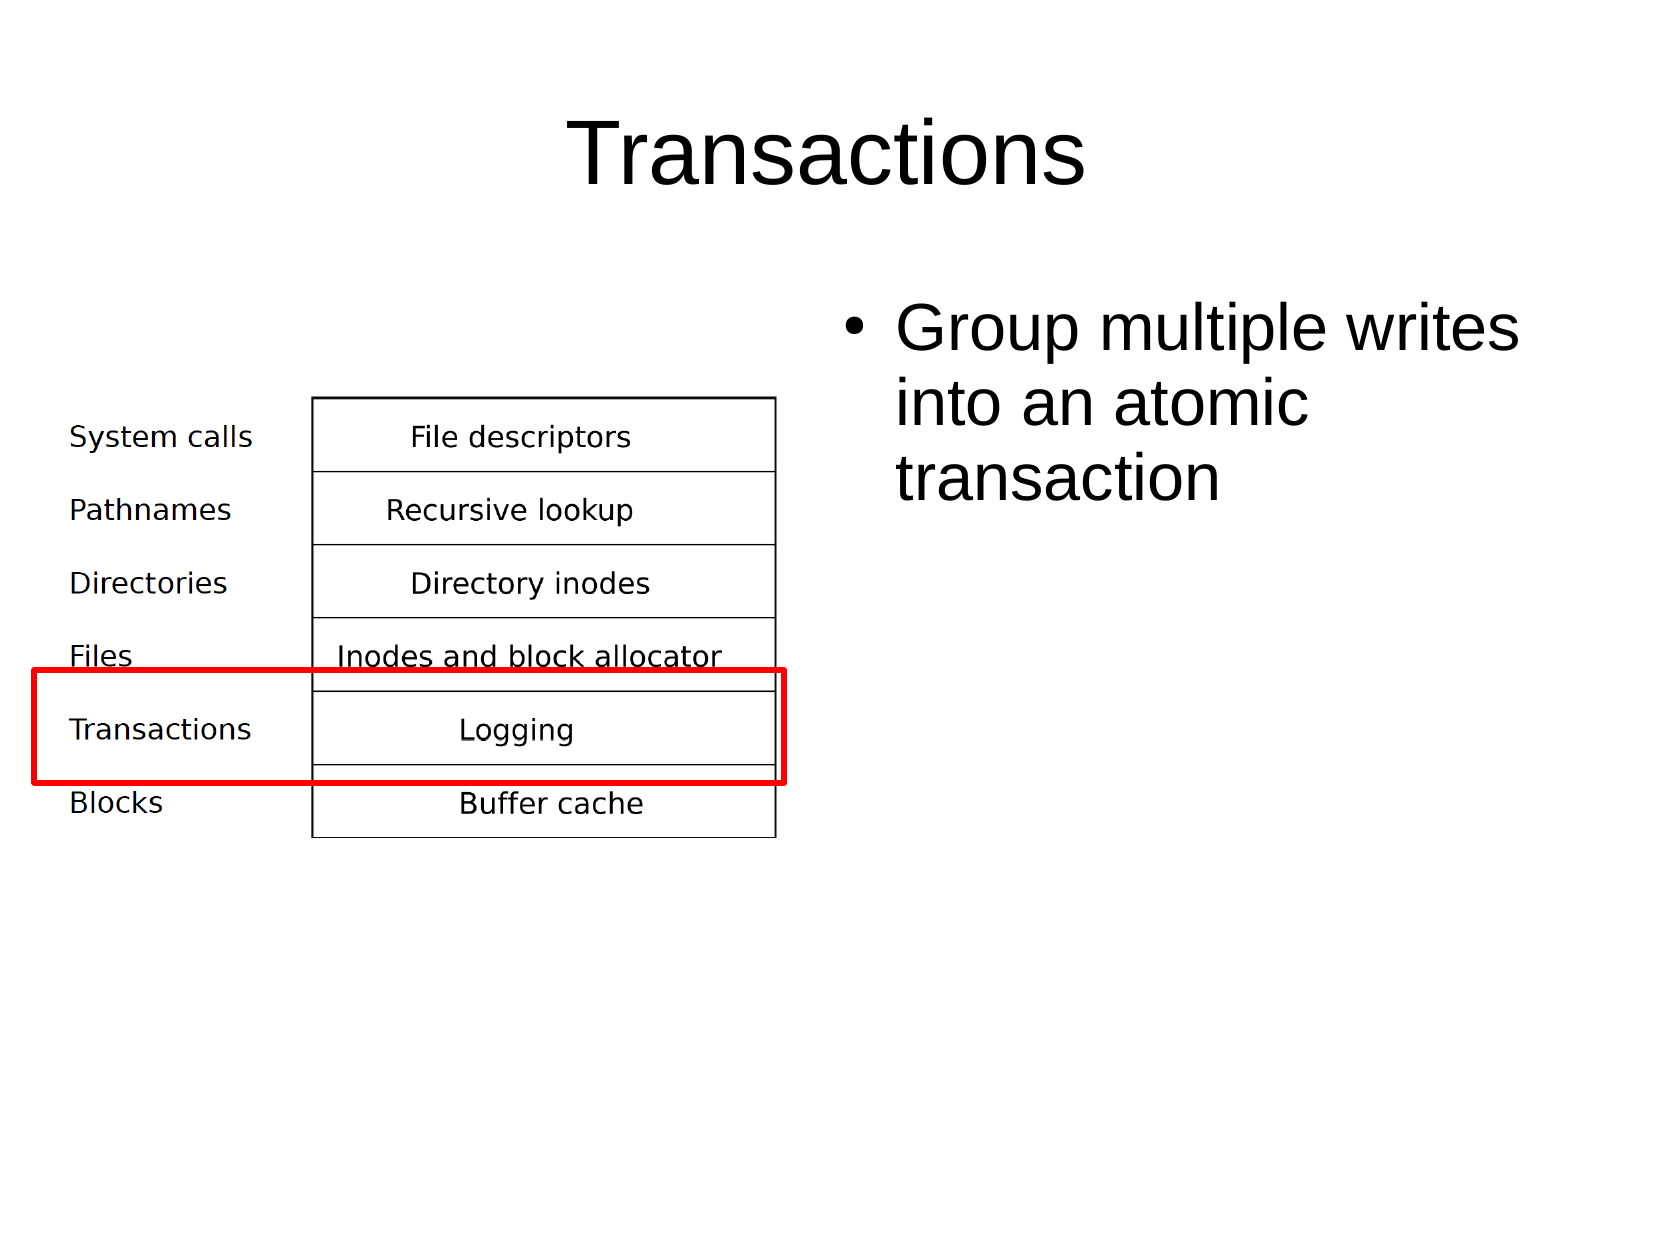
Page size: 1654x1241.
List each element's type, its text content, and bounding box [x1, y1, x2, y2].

list Group multiple writes into an atomic transaction [825, 290, 1571, 1010]
picture [58, 673, 781, 780]
title Transactions [82, 49, 1571, 257]
picture [58, 375, 788, 845]
